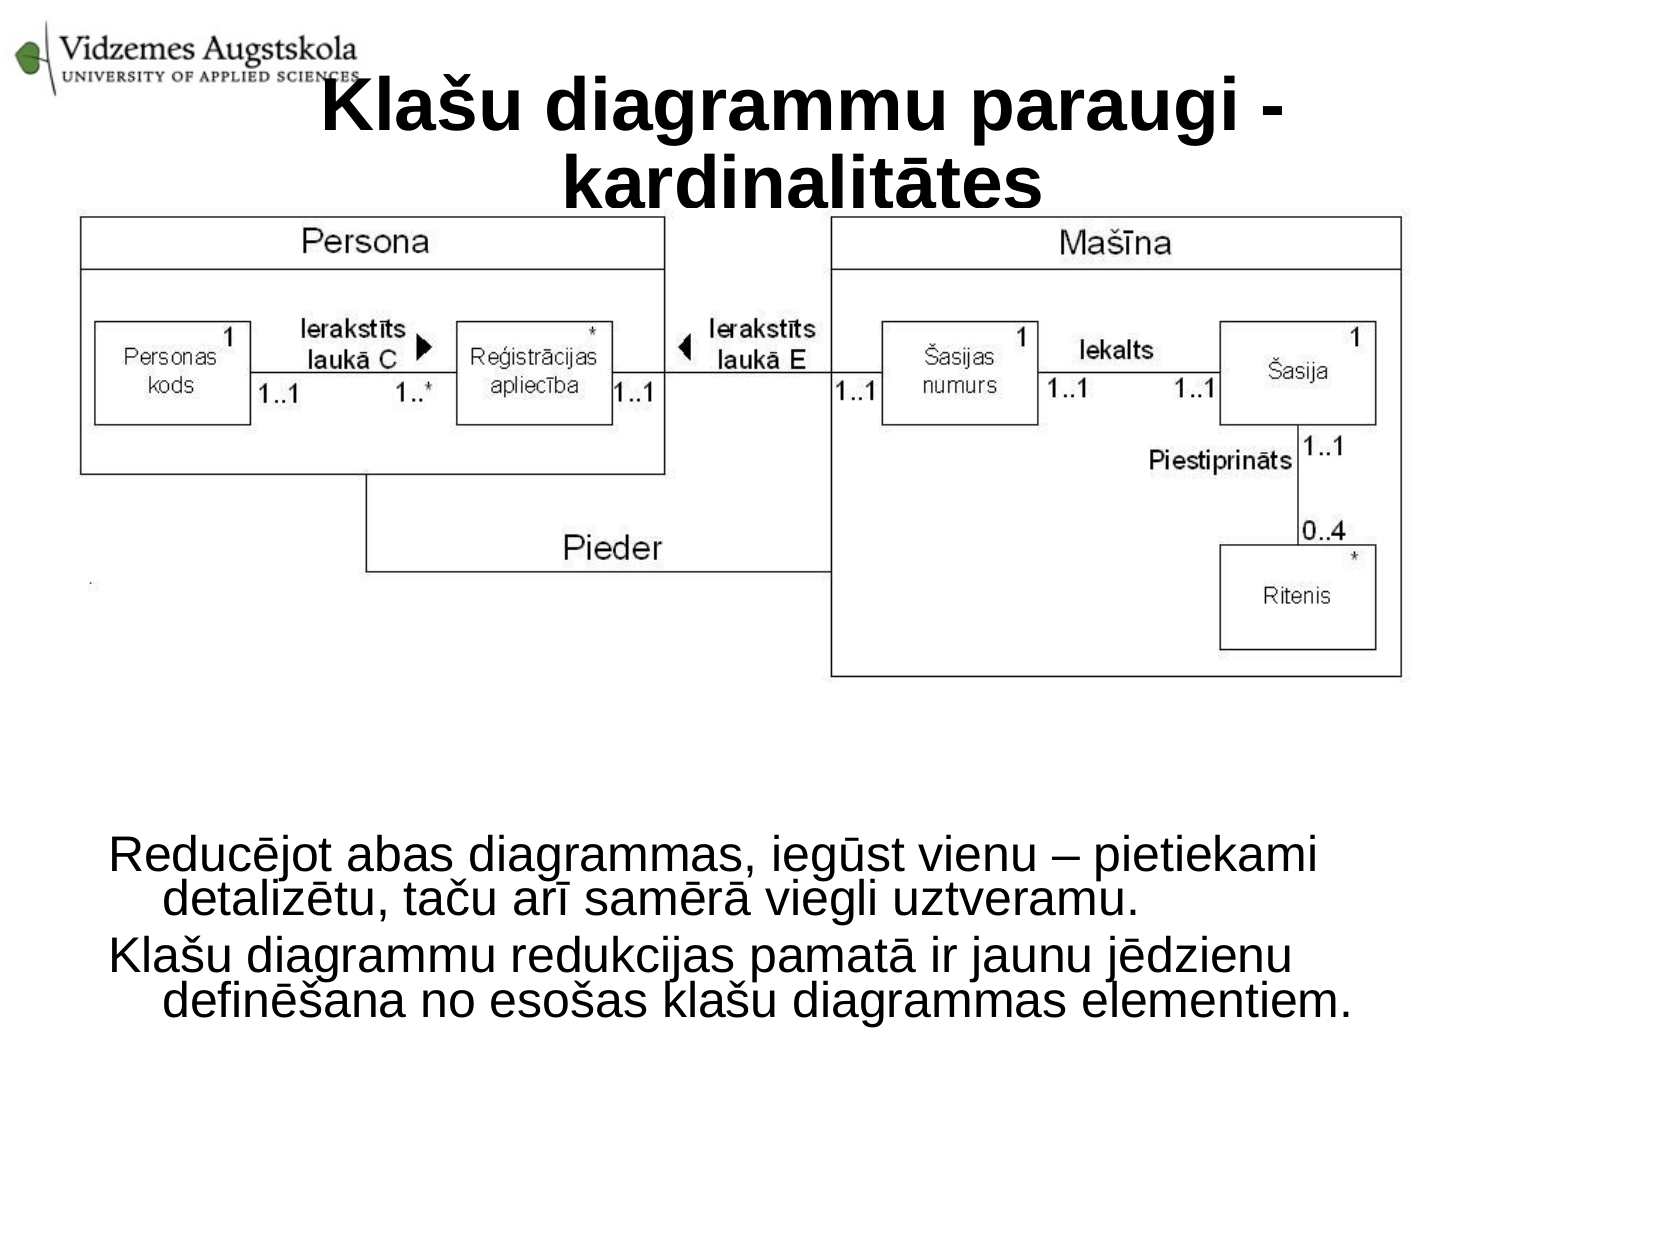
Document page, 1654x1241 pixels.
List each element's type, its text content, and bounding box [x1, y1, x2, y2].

list Reducējot abas diagrammas, iegūst vienu – pietiekami detalizētu, taču arī samērā viegli uztveramu. Klašu diagrammu redukcijas pamatā ir jaunu jēdzienu definēšana no esošas klašu diagrammas elementiem. [93, 827, 1444, 1188]
title Klašu diagrammu paraugi - kardinalitātes [94, 64, 1512, 227]
picture [5, 2, 368, 113]
picture [76, 208, 1412, 683]
